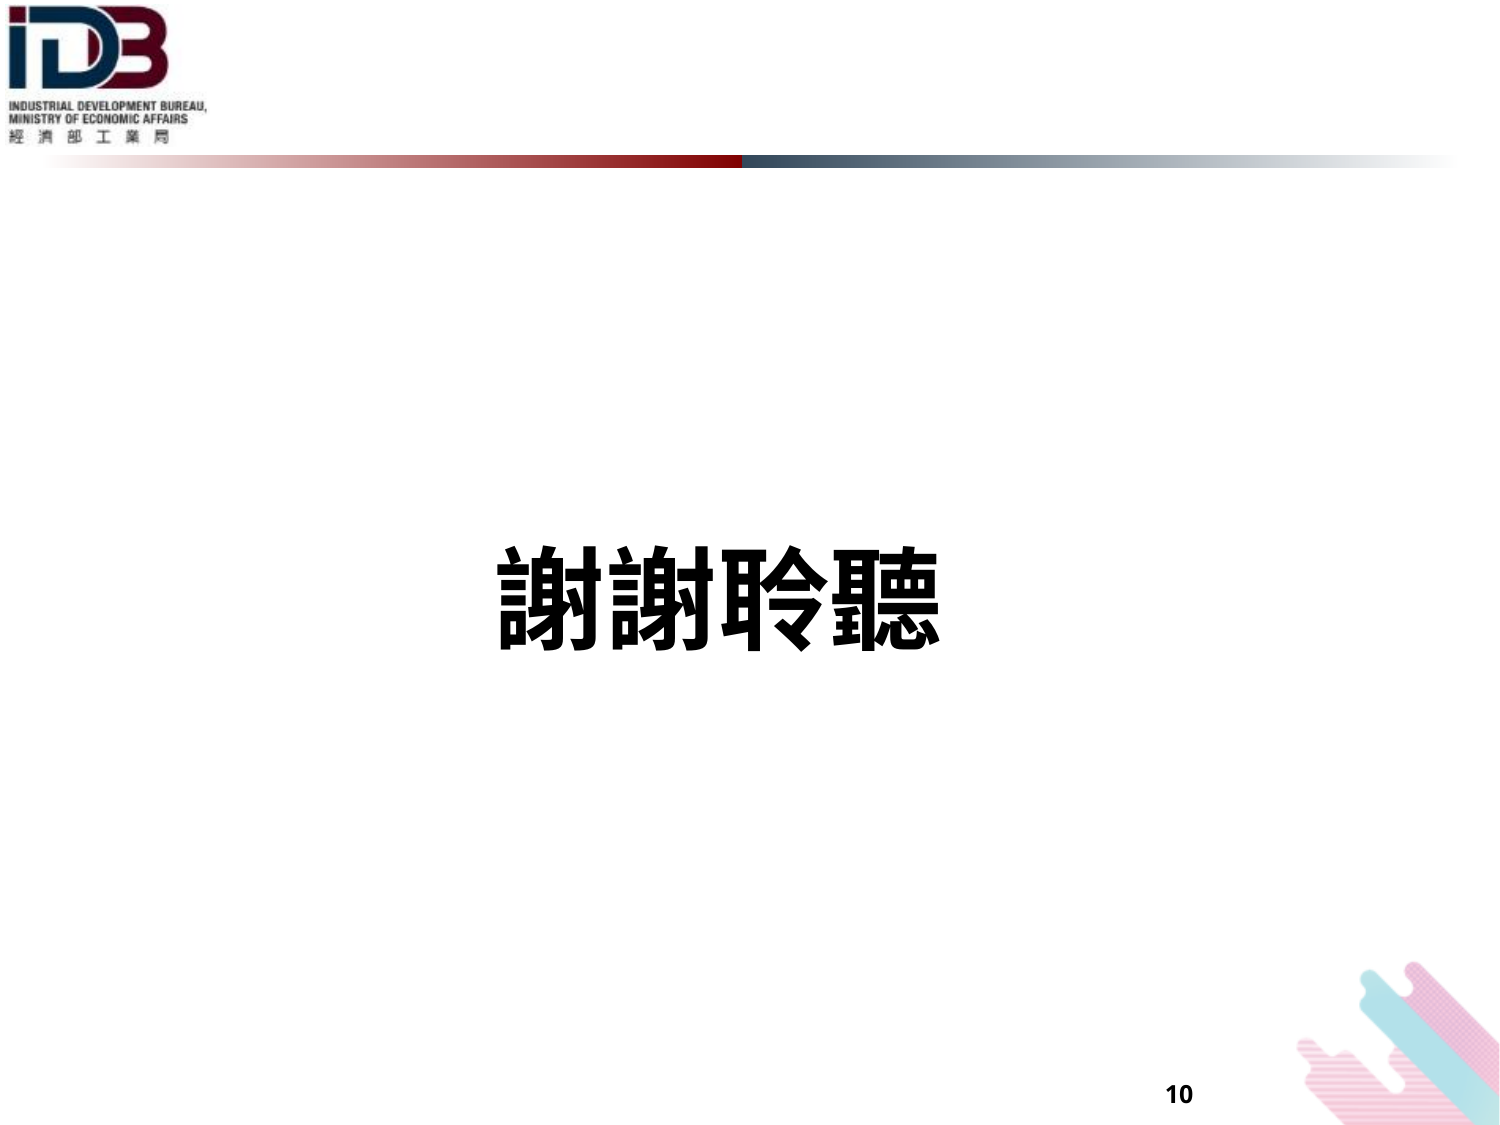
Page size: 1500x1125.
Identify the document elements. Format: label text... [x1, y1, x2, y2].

text_box [1285, 948, 1499, 1065]
list 謝謝聆聽 [42, 503, 1393, 776]
text_box 10 [1149, 1065, 1500, 1125]
